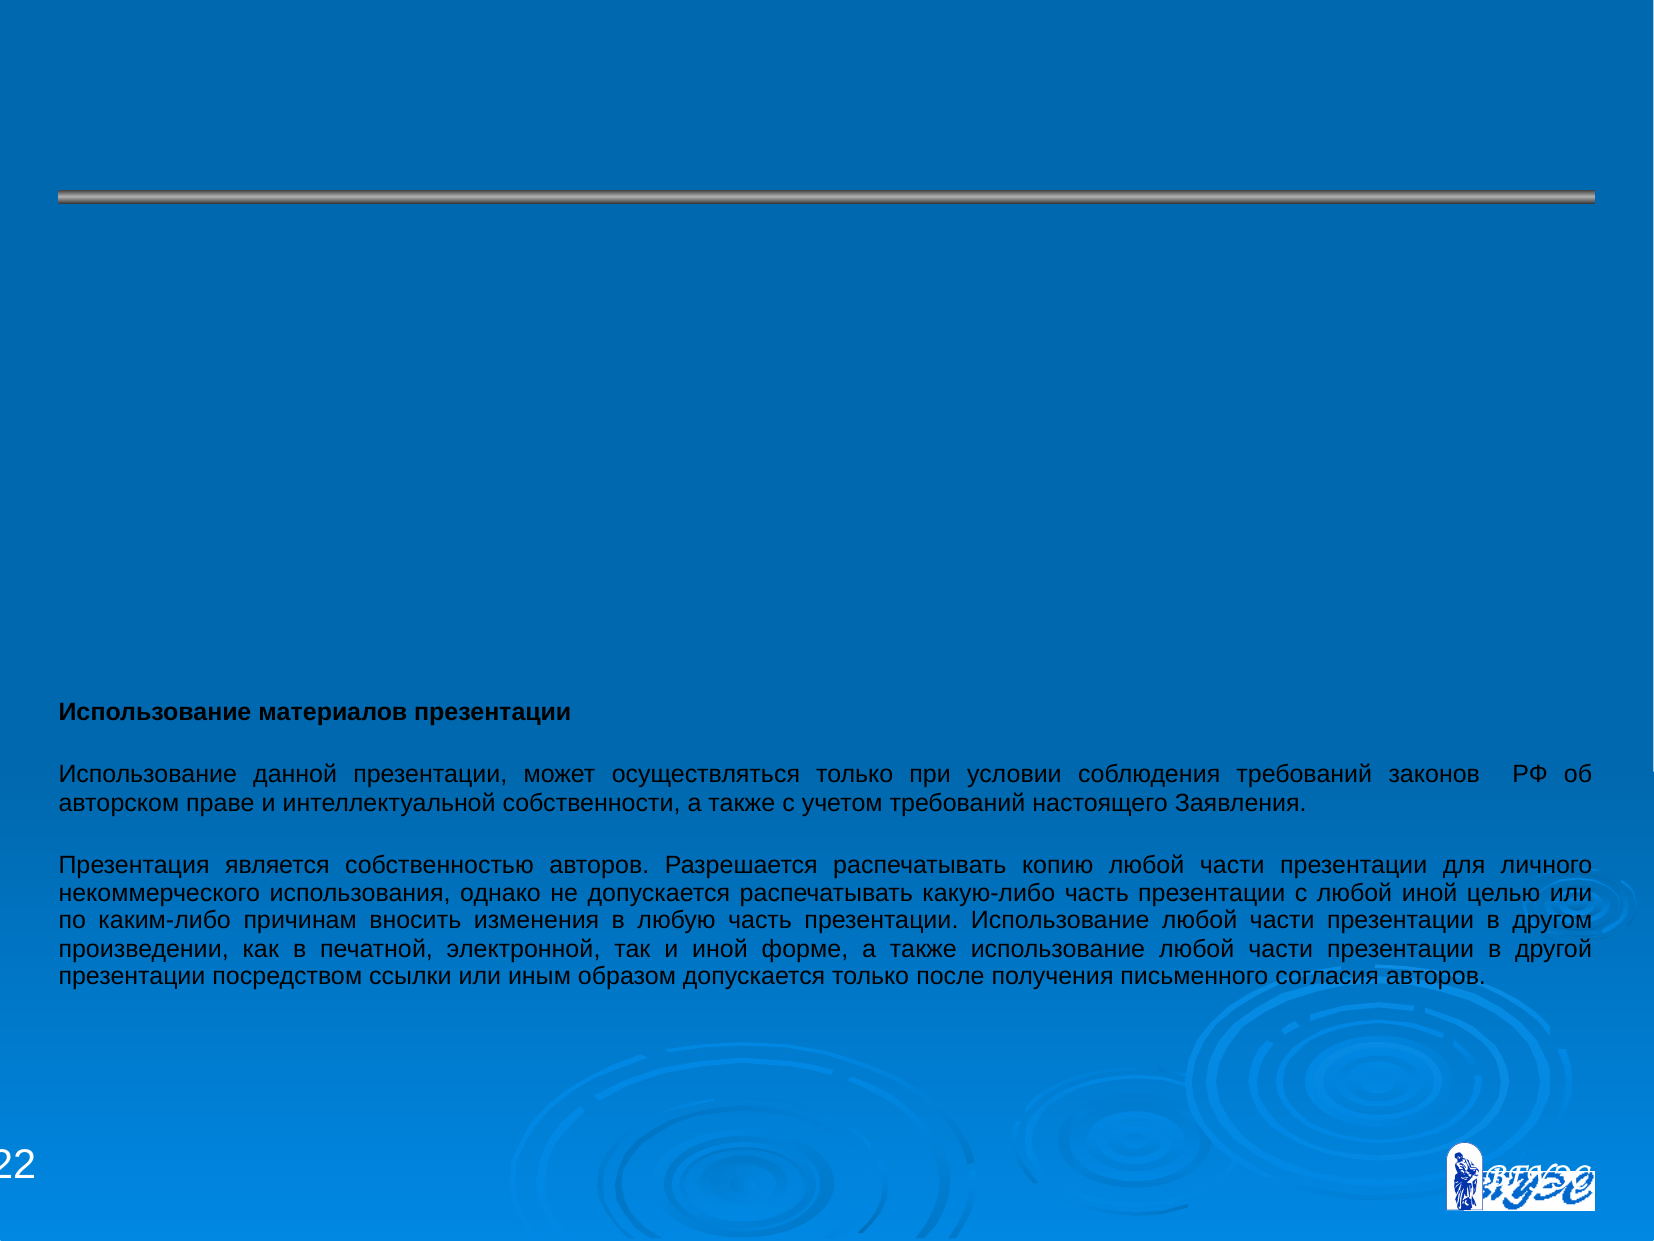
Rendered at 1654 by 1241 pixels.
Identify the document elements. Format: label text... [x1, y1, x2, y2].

picture [1446, 1142, 1595, 1211]
text_box <номер> [0, 1140, 180, 1188]
text_box [58, 190, 1595, 204]
text_box Использование материалов презентации Использование данной презентации, может осуществляться только при условии соблюдения требований законов РФ об авторском праве и интеллектуальной собственности, а также с учетом требований настоящего Заявления. Презентация является собственностью авторов. Разрешается распечатывать копию любой части презентации для личного некоммерческого использования, однако не допускается распечатывать какую-либо часть презентации с любой иной целью или по каким-либо причинам вносить изменения в любую часть презентации. Использование любой части презентации в другом произведении, как в печатной, электронной, так и иной форме, а также использование любой части презентации в другой презентации посредством ссылки или иным образом допускается только после получения письменного согласия авторов. [58, 698, 1596, 1141]
